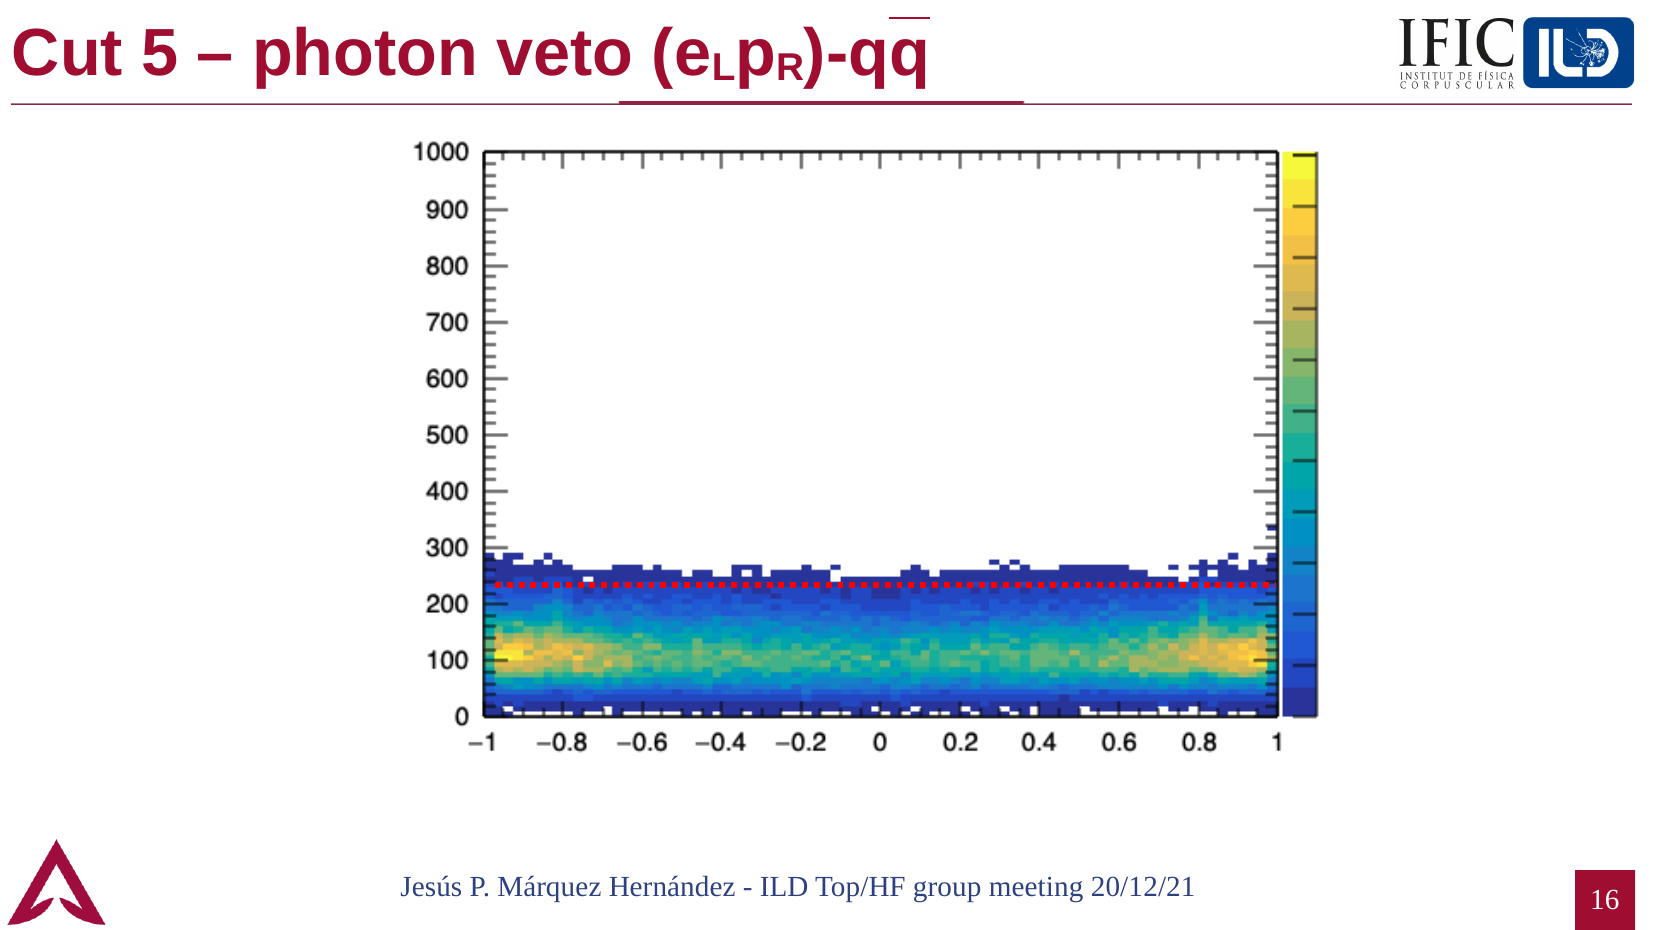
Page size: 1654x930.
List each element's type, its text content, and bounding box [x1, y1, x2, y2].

picture [1500, 16, 1517, 92]
picture [1522, 14, 1635, 90]
picture [324, 118, 1329, 833]
picture [7, 839, 106, 925]
title Cut 5 – photon veto (eLpR)-qq [11, 14, 1500, 102]
picture [11, 101, 1632, 105]
